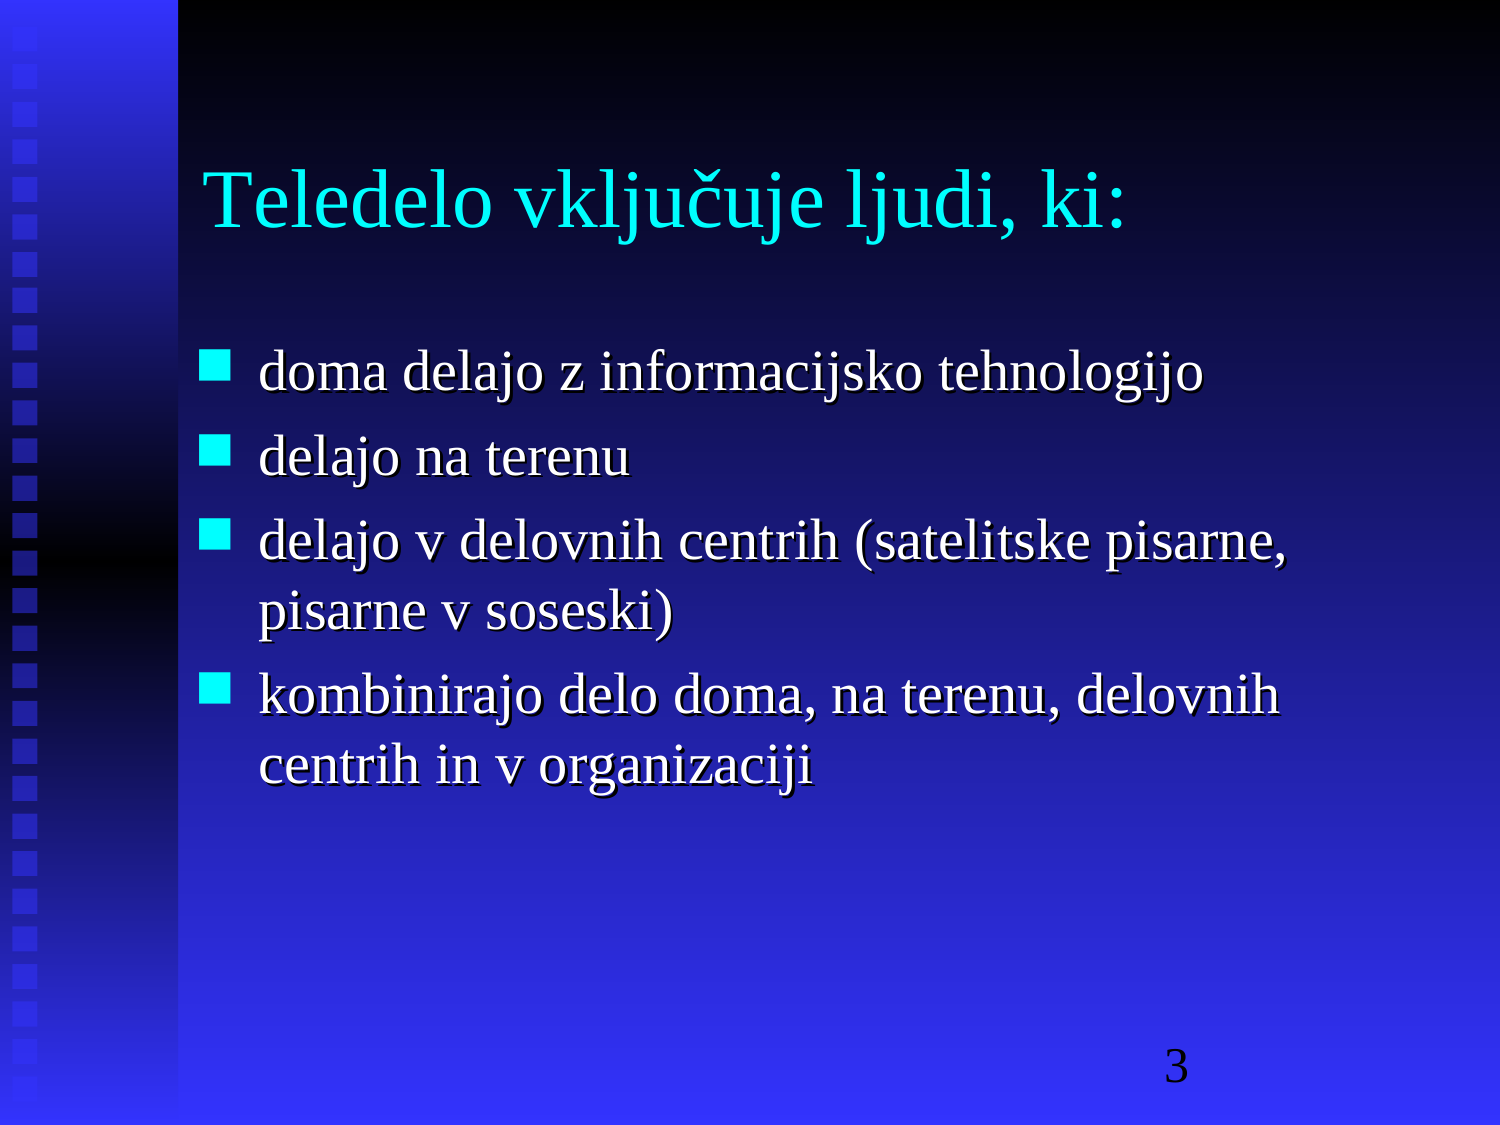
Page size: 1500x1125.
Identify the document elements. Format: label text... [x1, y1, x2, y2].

title Teledelo vključuje ljudi, ki: [187, 99, 1463, 288]
list doma delajo z informacijsko tehnologijo delajo na terenu delajo v delovnih centrih (satelitske pisarne, pisarne v soseski) kombinirajo delo doma, na terenu, delovnih centrih in v organizaciji [187, 324, 1463, 1001]
